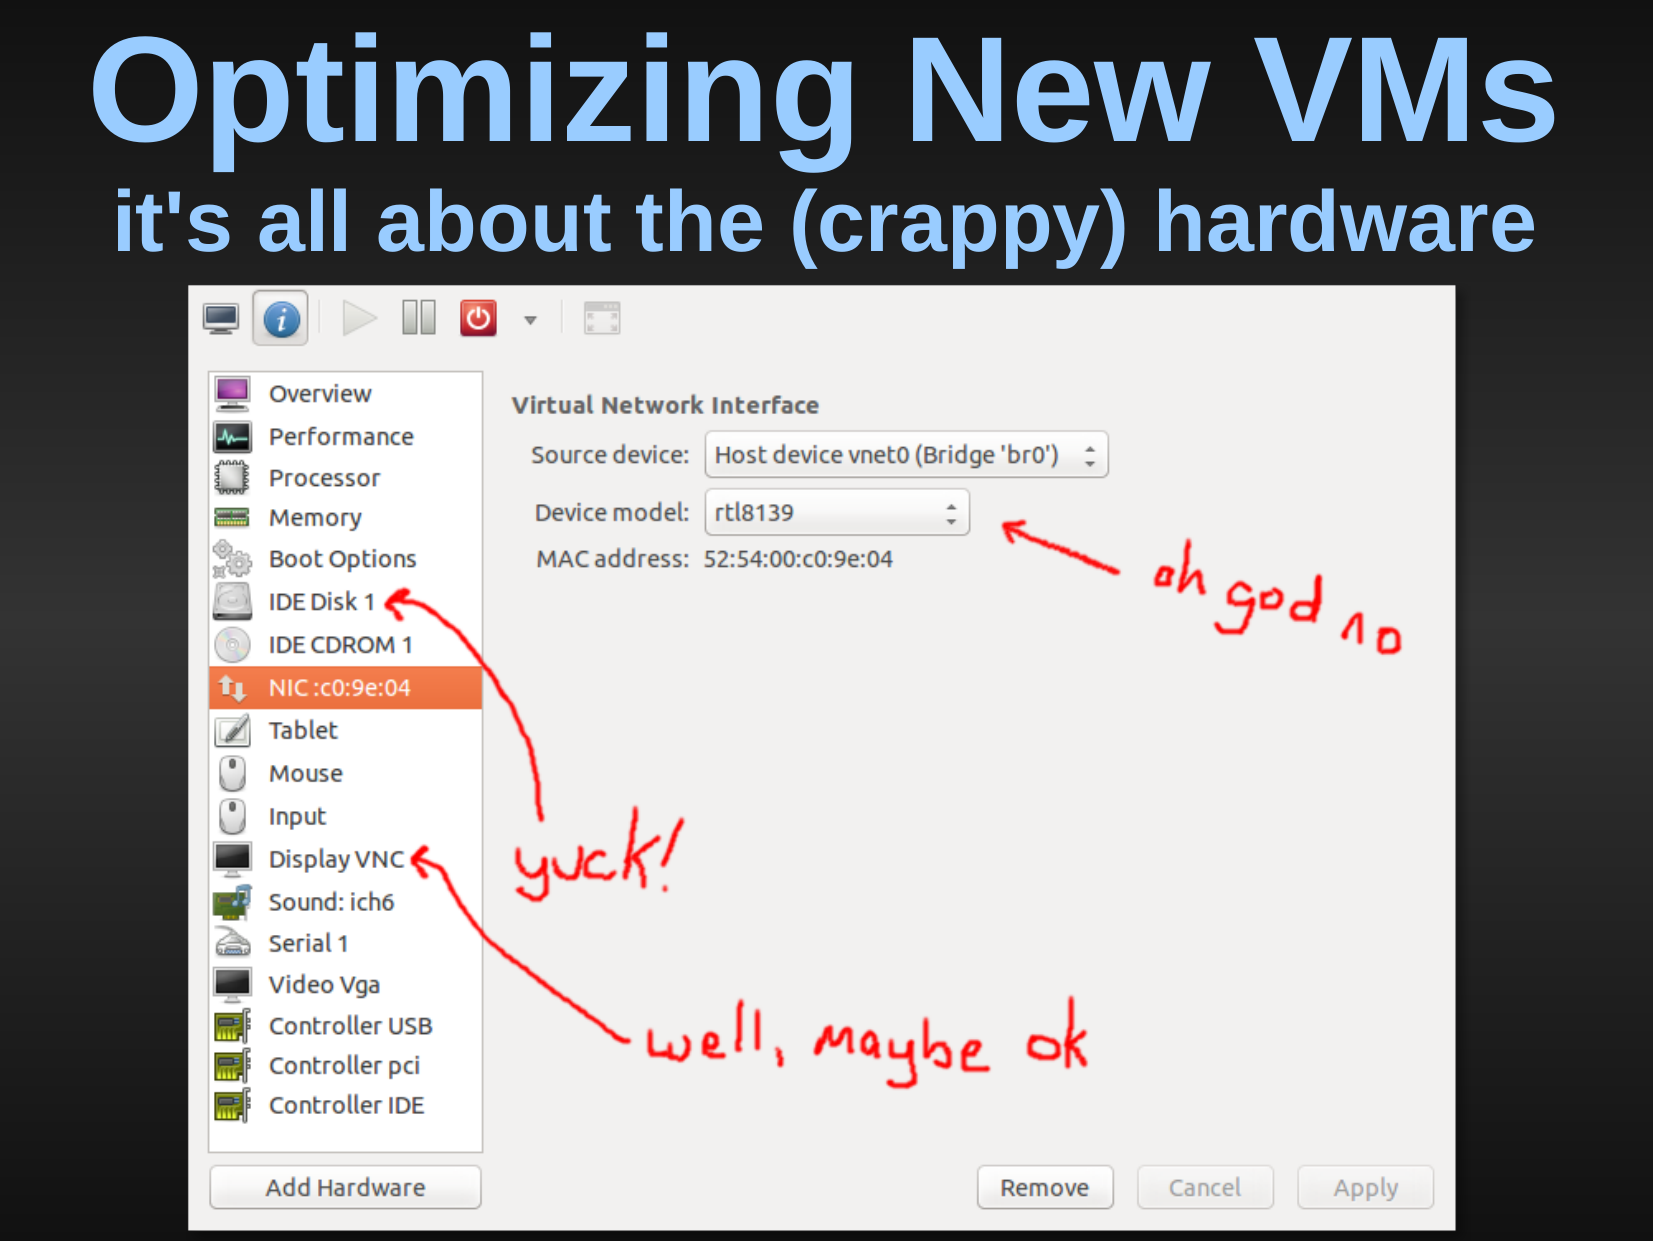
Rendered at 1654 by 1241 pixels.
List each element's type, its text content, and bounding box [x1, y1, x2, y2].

picture [180, 277, 1471, 1241]
title [15, 275, 1636, 1201]
title Optimizing New VMs it's all about the (crappy) hardware [0, 5, 1651, 271]
